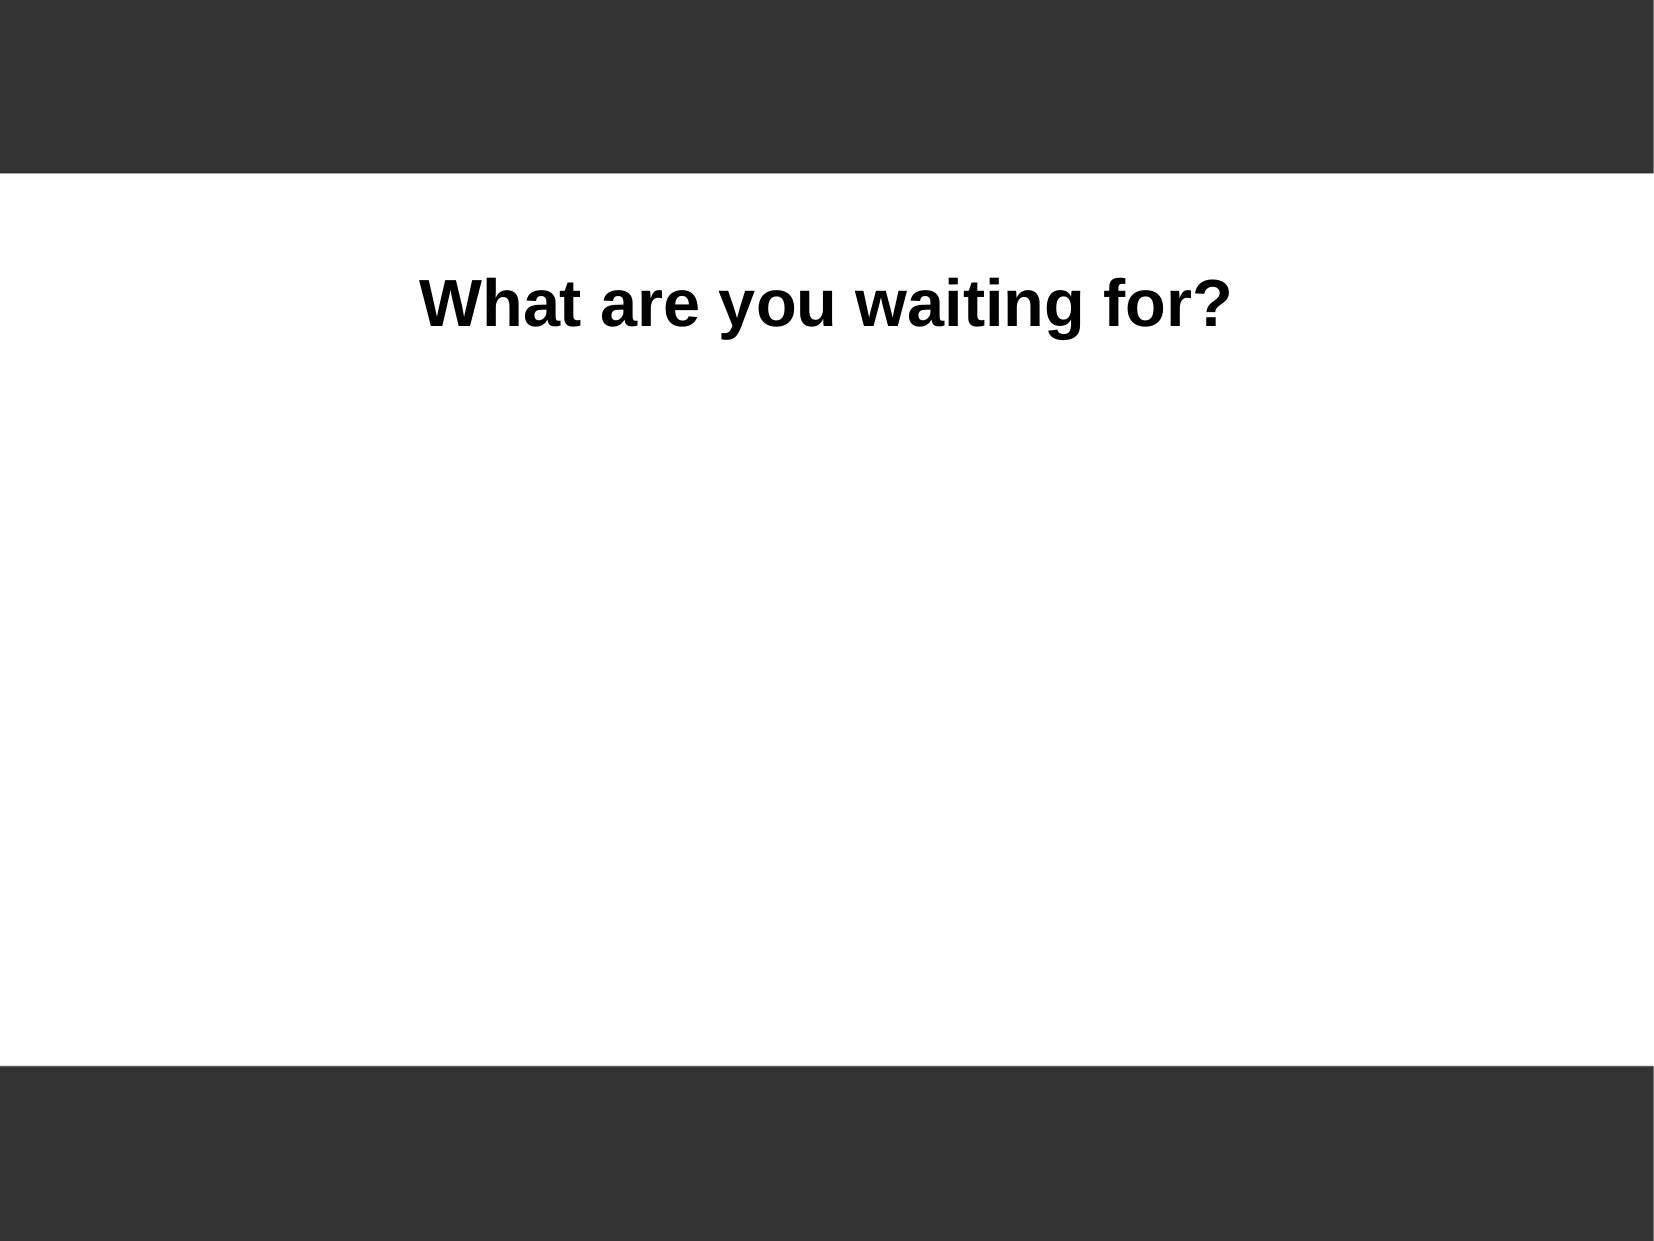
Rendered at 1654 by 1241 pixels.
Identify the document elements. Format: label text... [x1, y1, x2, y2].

subtitle What are you waiting for? [29, 36, 1625, 1027]
picture [0, 0, 1654, 1241]
